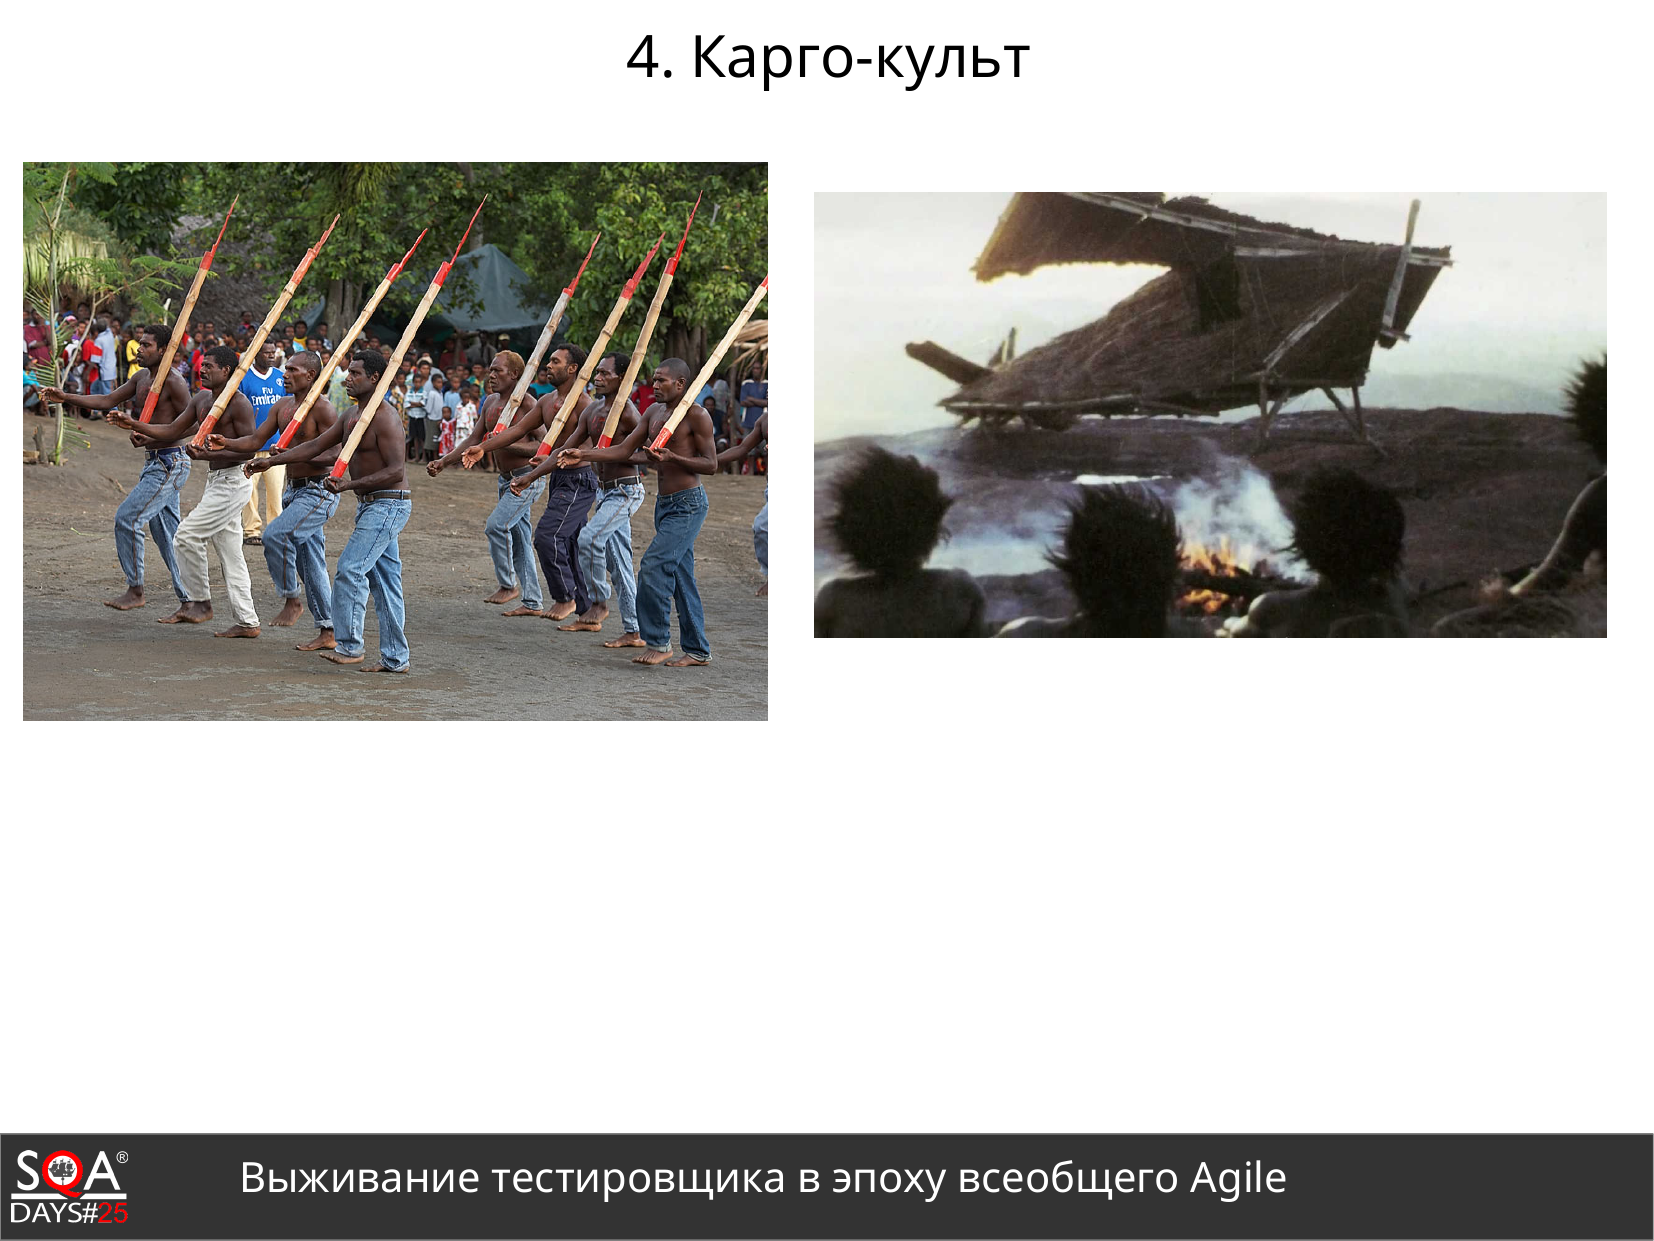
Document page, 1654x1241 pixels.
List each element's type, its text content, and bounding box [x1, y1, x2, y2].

text_box 4. Карго-культ [612, 11, 1042, 97]
text_box Выживание тестировщика в эпоху всеобщего Agile [224, 1145, 1607, 1229]
picture [23, 162, 768, 721]
picture [814, 192, 1607, 638]
text_box [0, 1133, 1654, 1241]
picture [11, 1150, 128, 1223]
